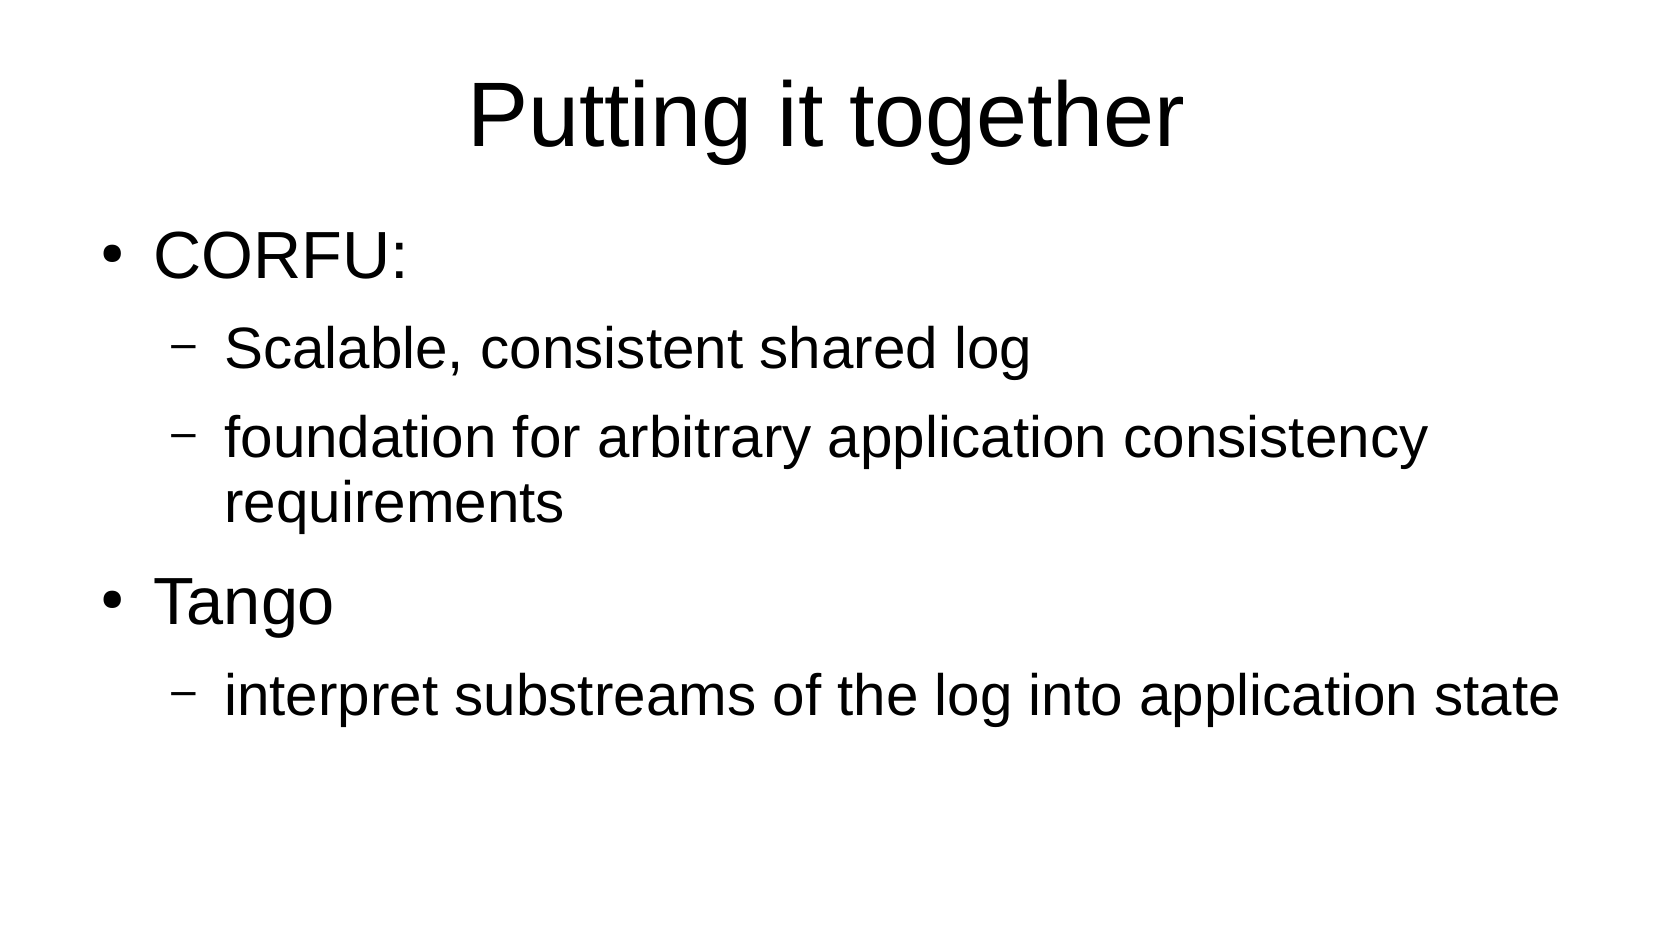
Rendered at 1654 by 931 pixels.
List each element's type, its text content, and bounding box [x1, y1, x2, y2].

title Putting it together [82, 37, 1571, 193]
list CORFU: Scalable, consistent shared log foundation for arbitrary application consistency requirements Tango interpret substreams of the log into application state [82, 217, 1571, 758]
